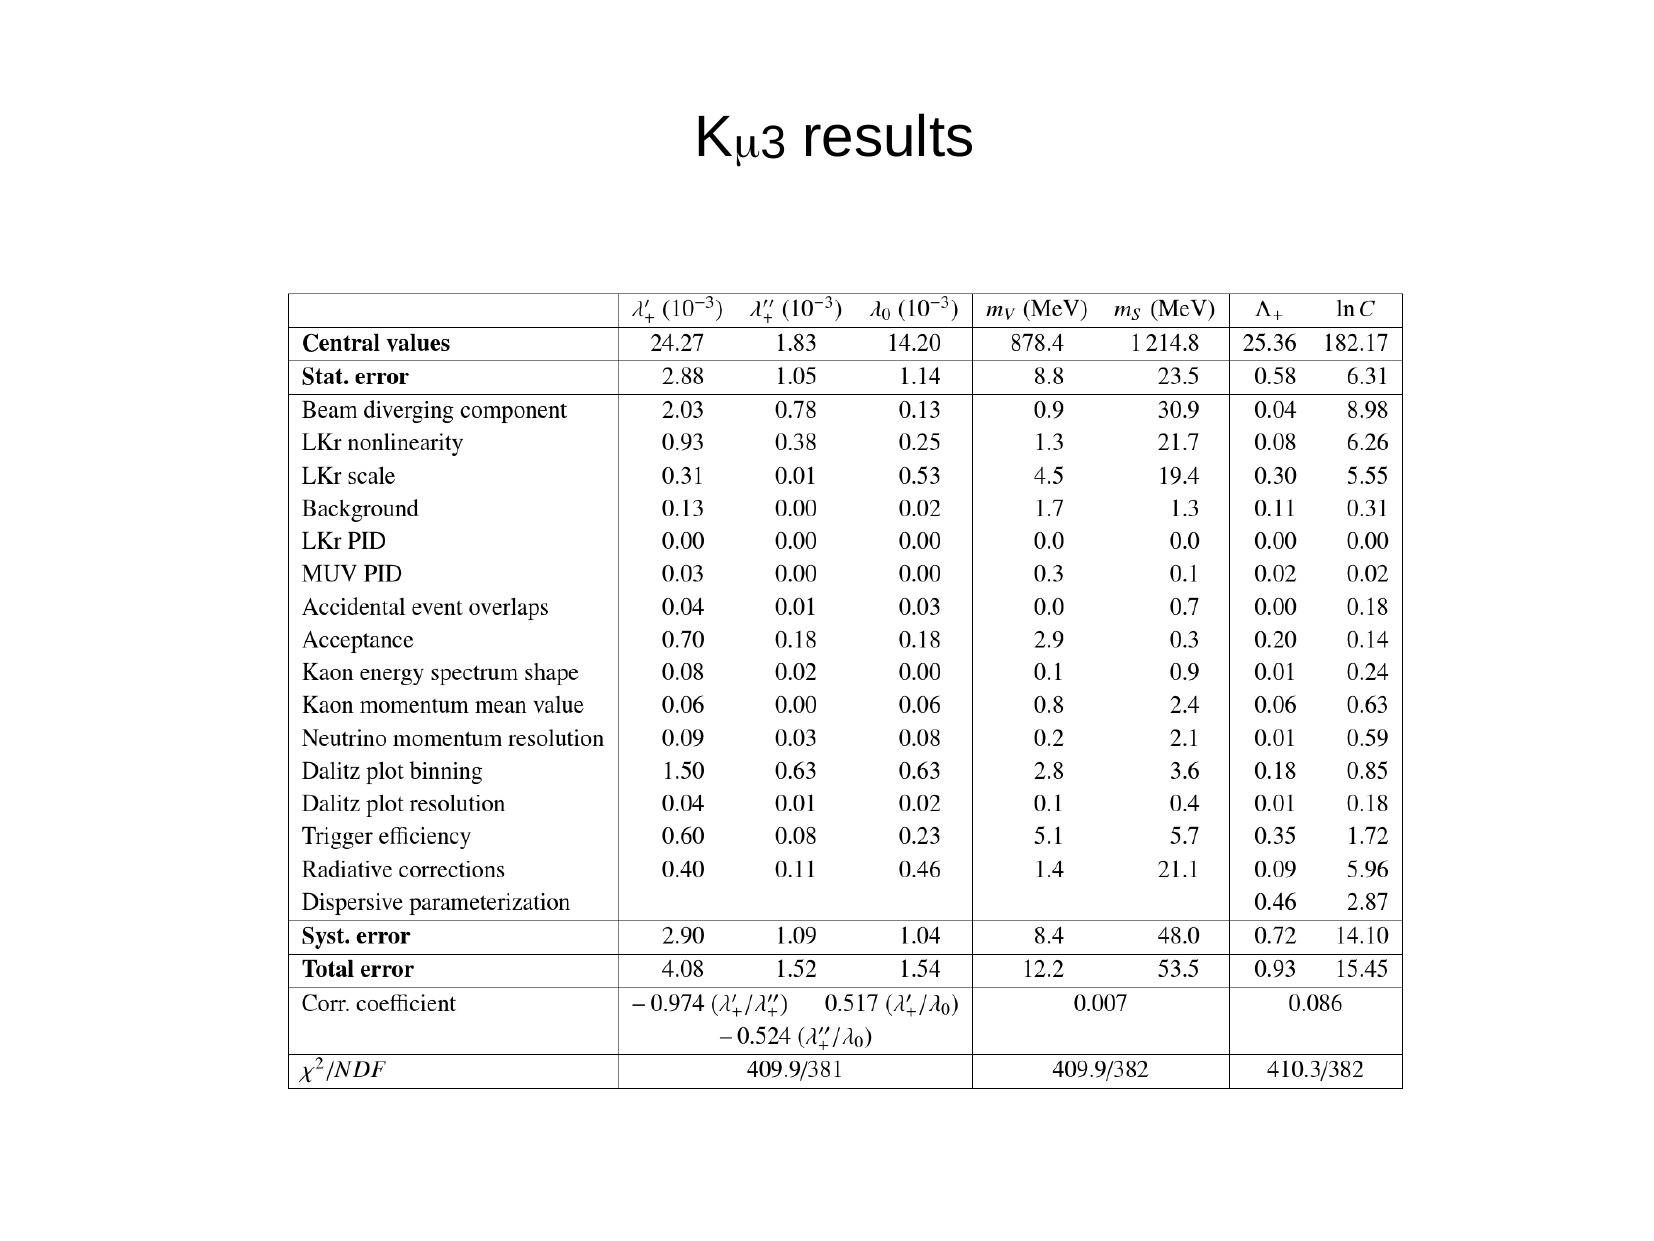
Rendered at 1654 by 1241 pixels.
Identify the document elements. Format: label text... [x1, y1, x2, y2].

text_box Km3 results [679, 95, 1010, 191]
picture [275, 279, 1414, 1098]
